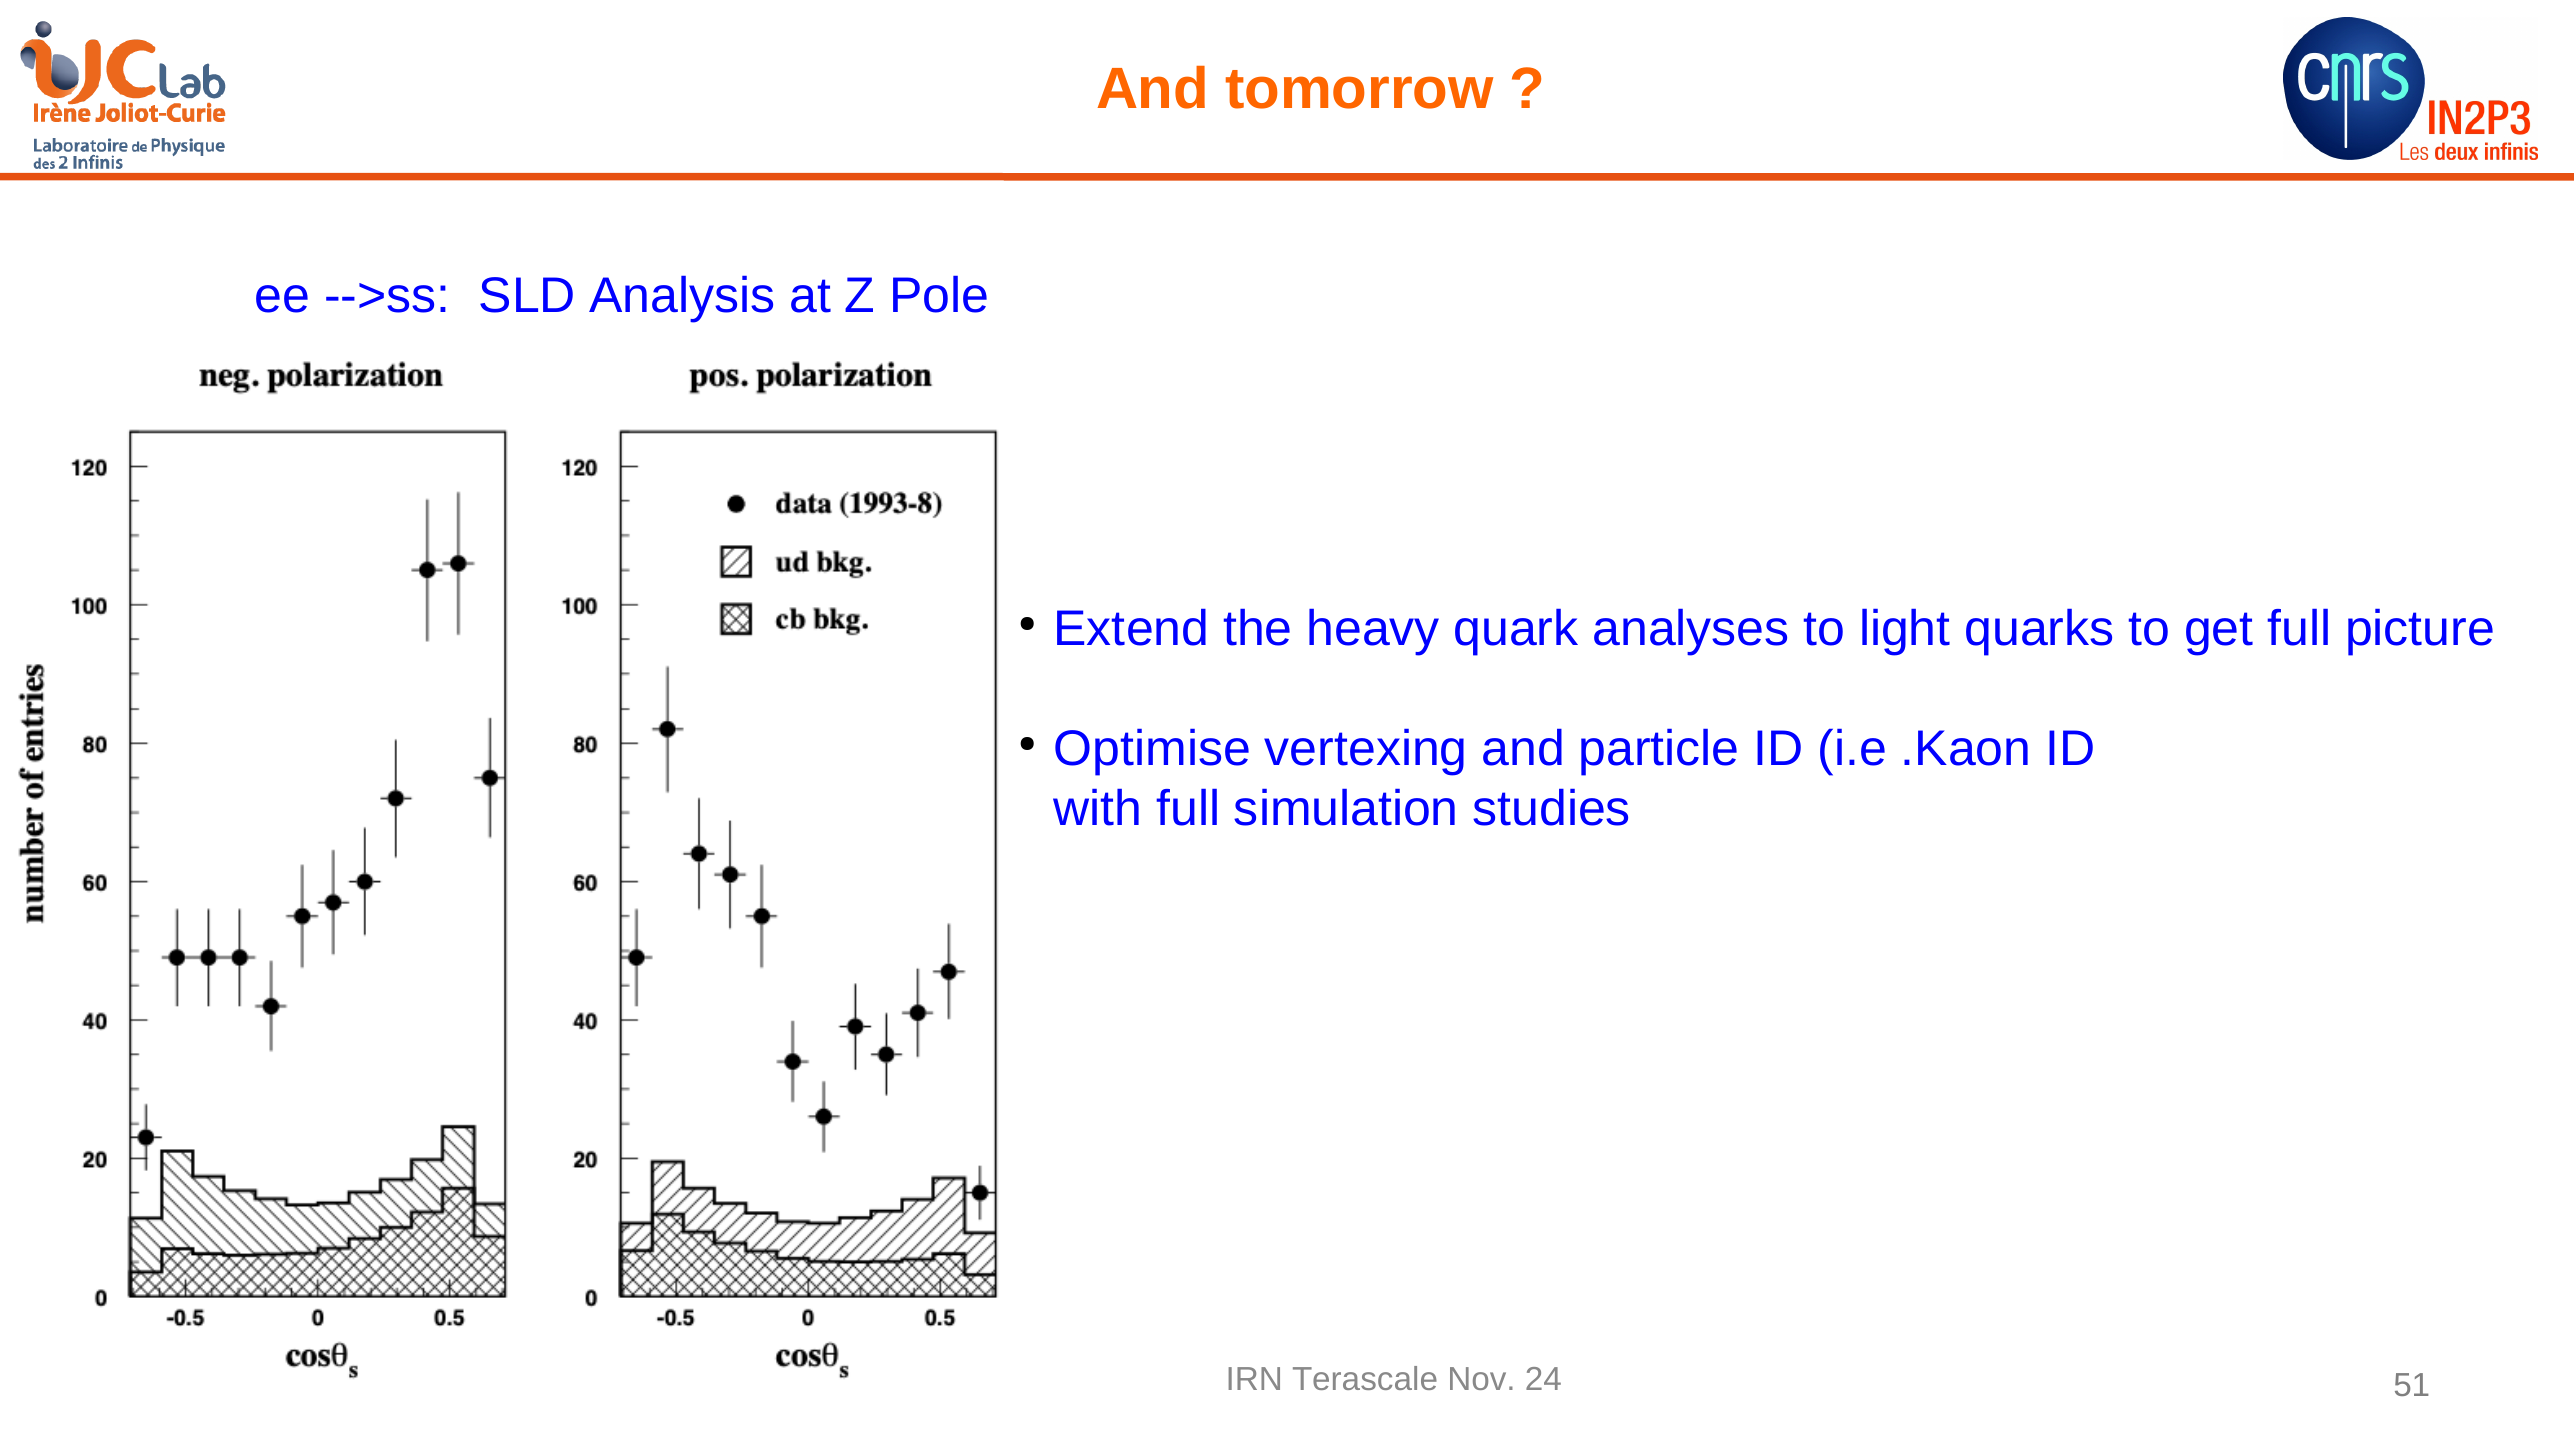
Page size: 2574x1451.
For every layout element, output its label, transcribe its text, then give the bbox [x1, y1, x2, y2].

title And tomorrow ? [226, 9, 2415, 162]
text_box ee -->ss: SLD Analysis at Z Pole [240, 255, 1005, 330]
picture [9, 339, 1018, 1394]
text_box Extend the heavy quark analyses to light quarks to get full picture Optimise vertexing and particle ID (i.e .Kaon ID with full simulation studies [1018, 528, 2568, 1023]
picture [4, 6, 241, 184]
picture [2415, 17, 2538, 160]
